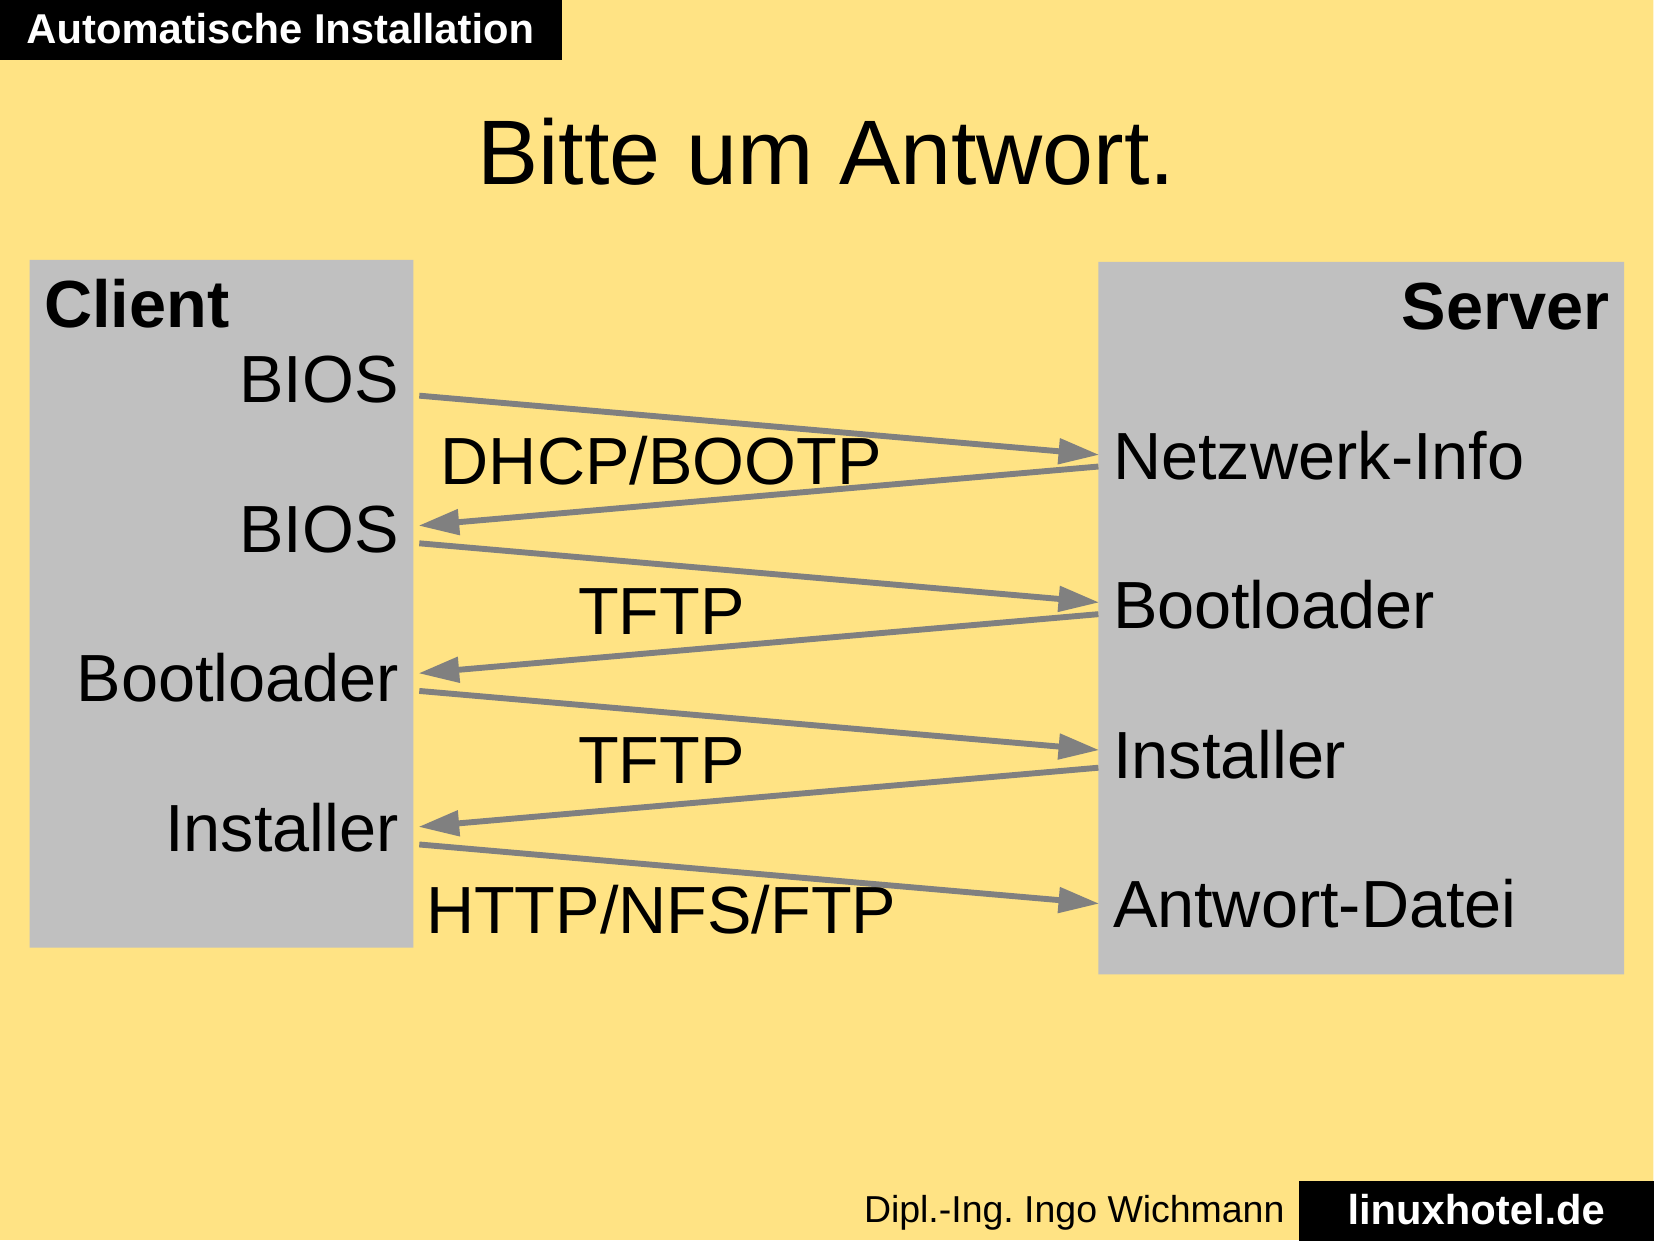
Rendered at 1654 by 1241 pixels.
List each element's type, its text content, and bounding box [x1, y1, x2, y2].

text_box linuxhotel.de [1299, 1181, 1654, 1241]
text_box Dipl.-Ing. Ingo Wichmann [934, 1181, 1300, 1238]
text_box Server Netzwerk-Info Bootloader Installer Antwort-Datei [1098, 261, 1625, 975]
text_box Automatische Installation [0, 0, 562, 60]
text_box DHCP/BOOTP TFTP TFTP HTTP/NFS/FTP [389, 267, 934, 1241]
title Bitte um Antwort. [82, 49, 1571, 257]
text_box Client BIOS BIOS Bootloader Installer [29, 259, 414, 948]
